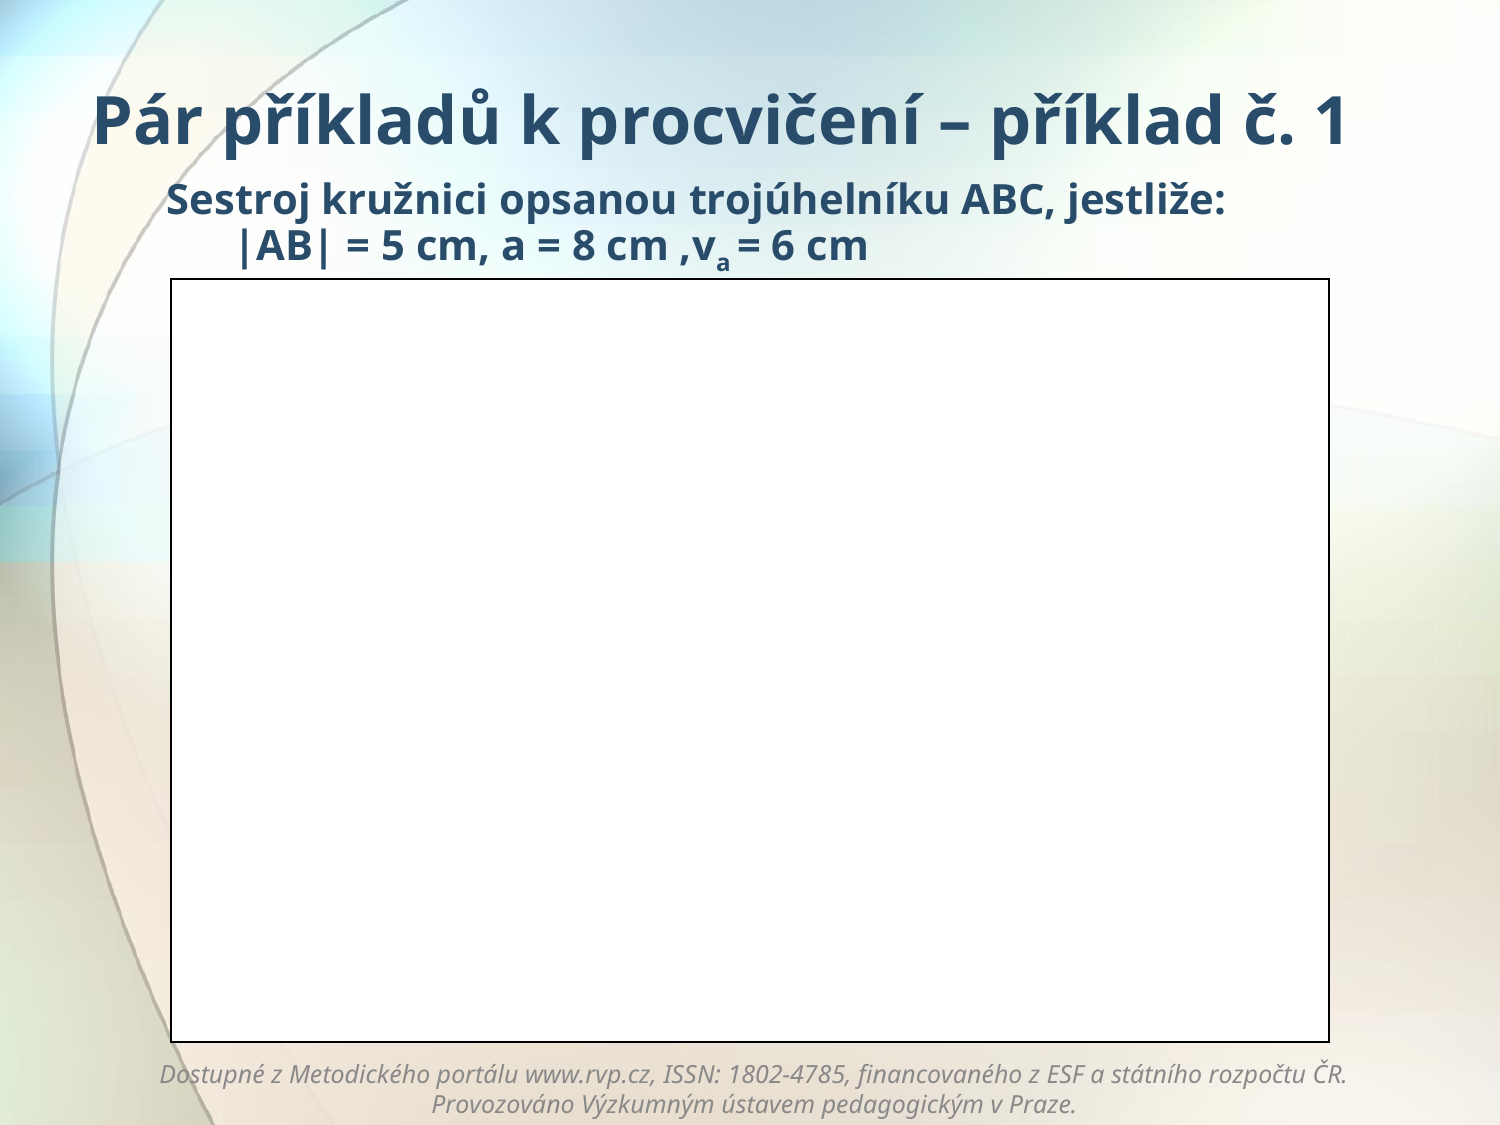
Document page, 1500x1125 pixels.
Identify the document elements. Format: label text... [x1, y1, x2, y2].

text_box Sestroj kružnici opsanou trojúhelníku ABC, jestliže: [152, 179, 1428, 220]
picture [0, 0, 1500, 1125]
text_box |AB| = 5 cm, a = 8 cm ,va = 6 cm [218, 220, 916, 272]
title Pár příkladů k procvičení – příklad č. 1 [76, 78, 1412, 173]
text_box [171, 278, 1329, 1042]
